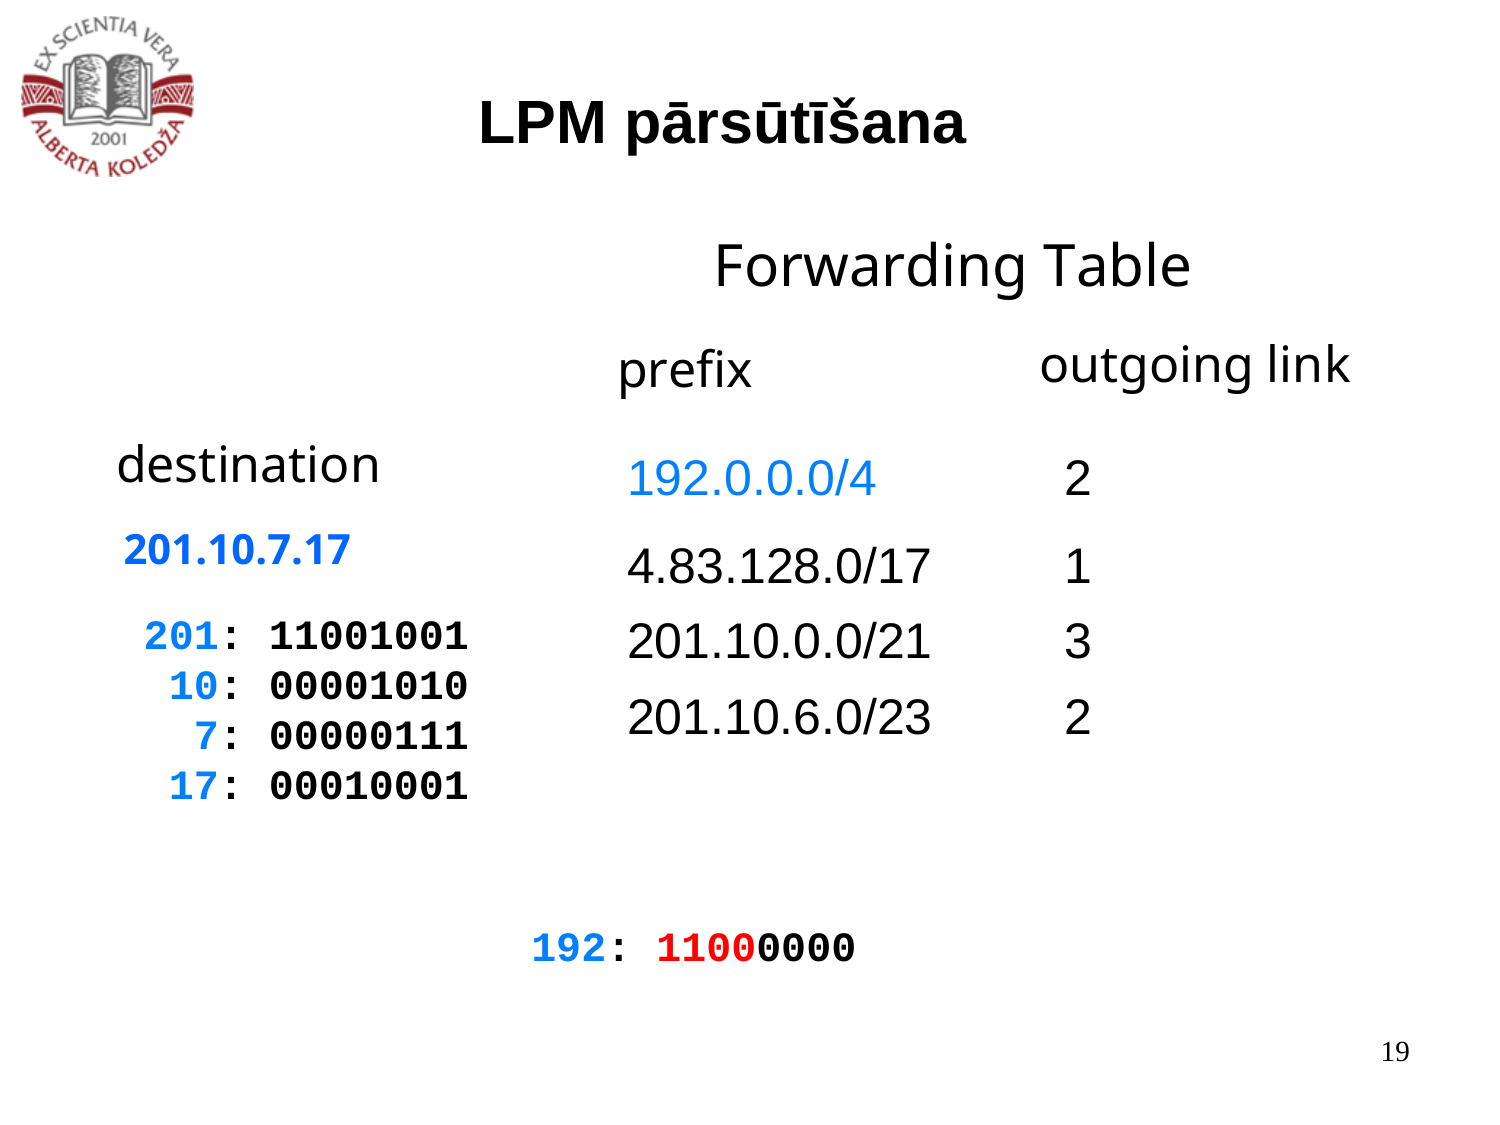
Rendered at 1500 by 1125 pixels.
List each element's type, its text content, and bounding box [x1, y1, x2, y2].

text_box <skaitlis> [1074, 1025, 1426, 1101]
table_cell 201.10.6.0/23 [613, 677, 1050, 752]
table_cell 201.10.0.0/21 [613, 601, 1050, 677]
title LPM pārsūtīšana [50, 62, 1374, 175]
table_cell 3 [1050, 601, 1337, 677]
text_box destination [101, 424, 397, 501]
table_cell 2 [1050, 677, 1337, 752]
table_header 2 [1050, 437, 1337, 526]
text_box prefix [602, 329, 769, 405]
table_header 192.0.0.0/4 [613, 437, 1050, 526]
picture [21, 16, 194, 177]
table_cell 1 [1050, 526, 1337, 601]
text_box 201: 11001001 10: 00001010 7: 00000111 17: 00010001 [125, 599, 488, 816]
text_box Forwarding Table [699, 220, 1208, 307]
table_cell 4.83.128.0/17 [613, 526, 1050, 601]
text_box 192: 11000000 [512, 912, 876, 978]
text_box 201.10.7.17 [108, 515, 367, 581]
text_box outgoing link [1024, 324, 1366, 401]
